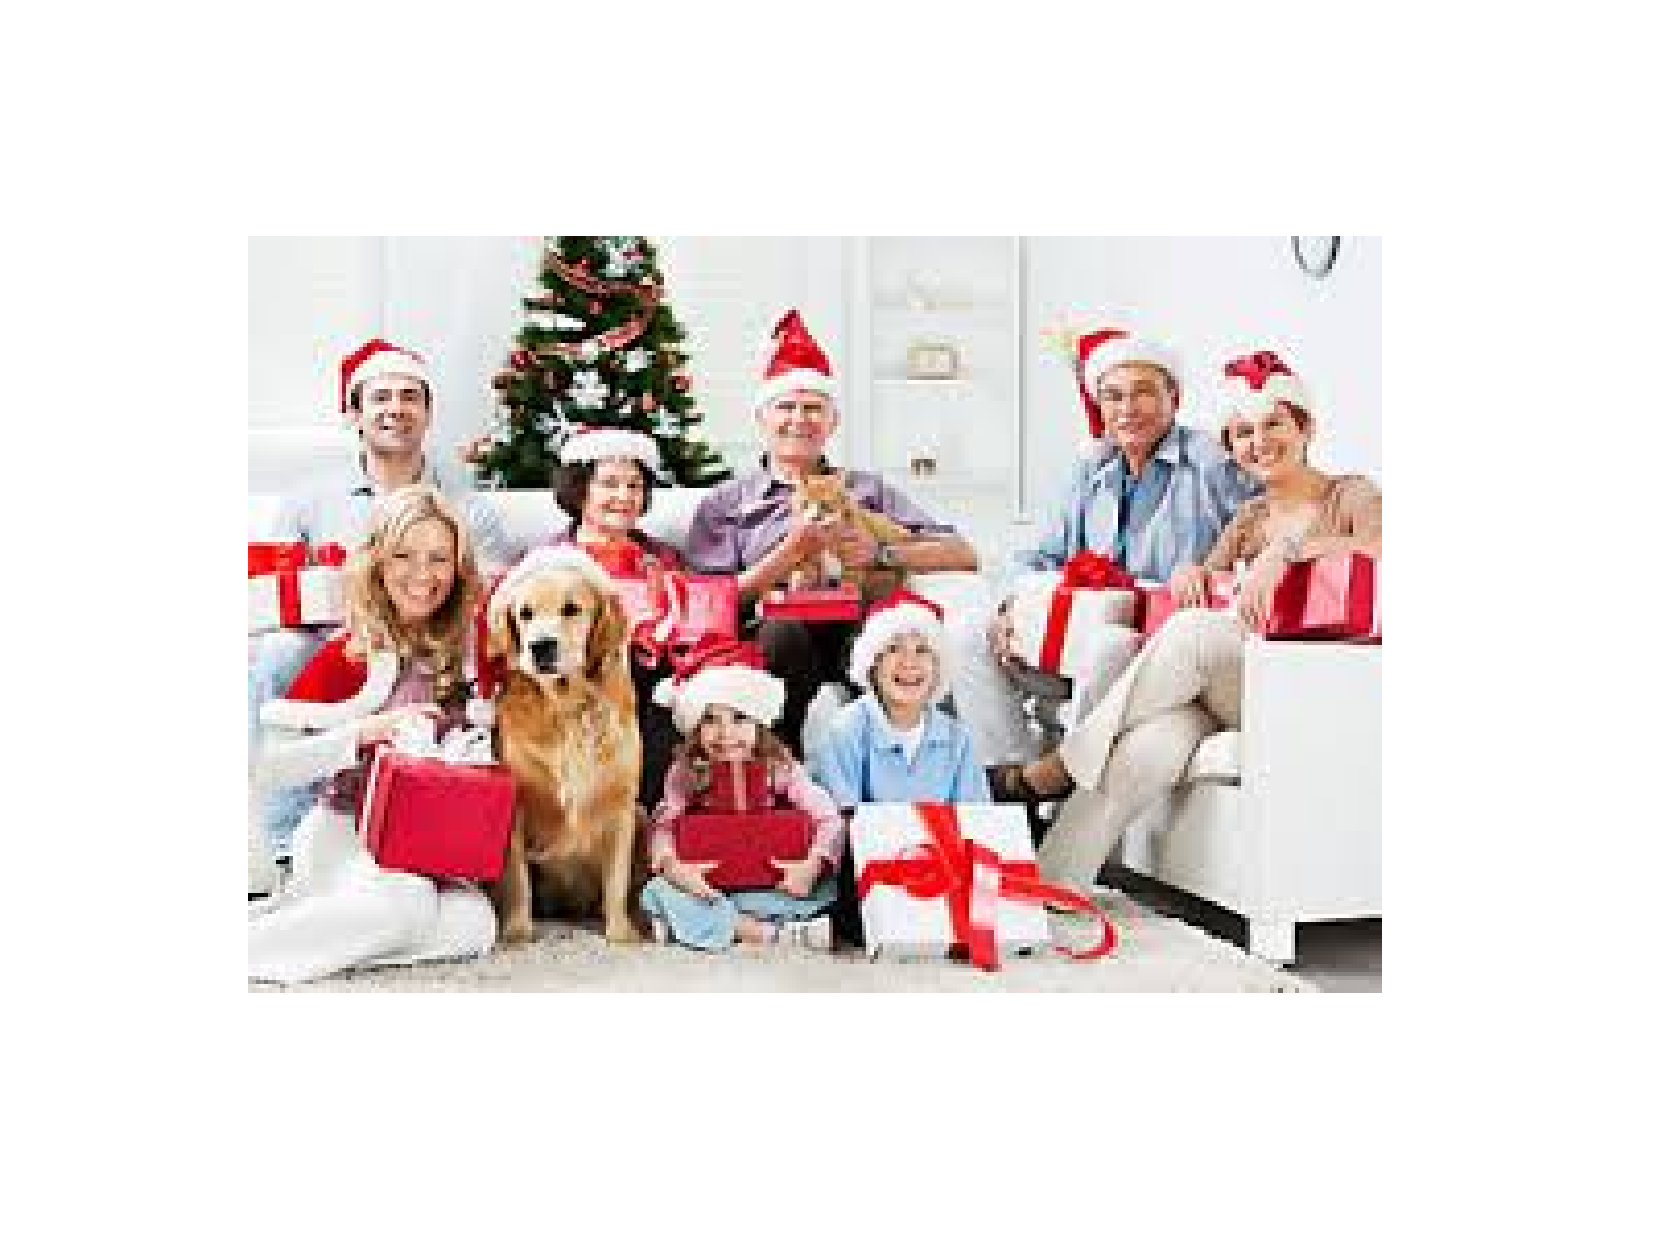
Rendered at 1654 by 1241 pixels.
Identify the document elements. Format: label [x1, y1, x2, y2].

picture [248, 236, 1382, 993]
